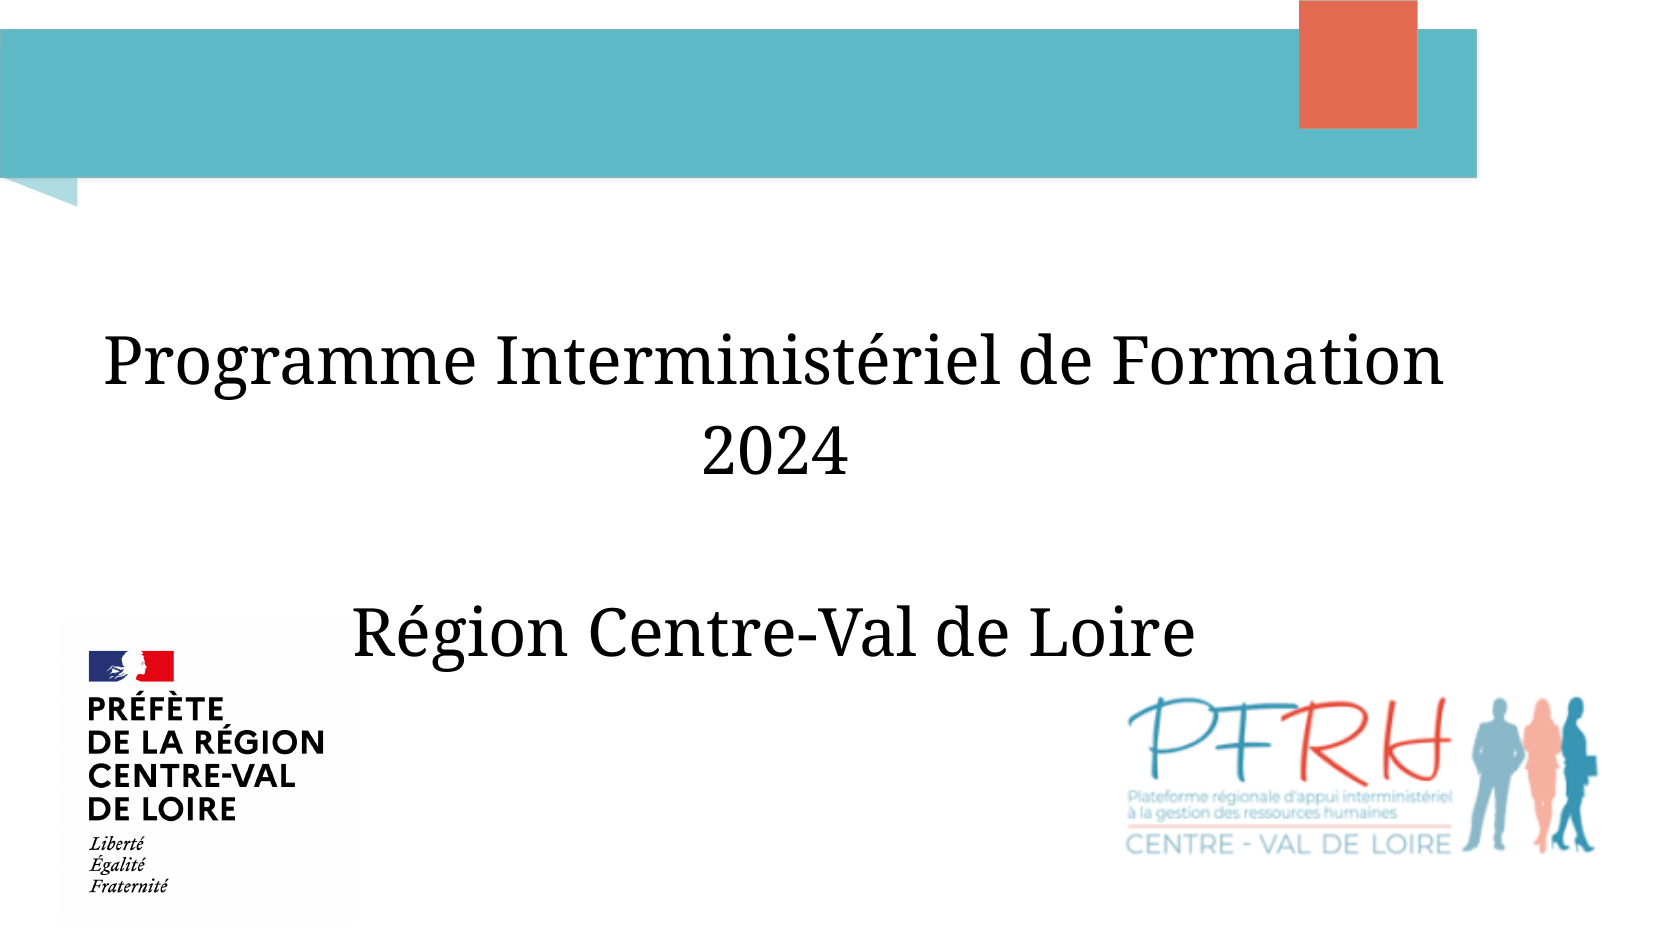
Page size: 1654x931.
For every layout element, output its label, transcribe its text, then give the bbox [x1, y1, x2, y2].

picture [1079, 623, 1097, 653]
picture [1071, 620, 1654, 931]
text_box Programme Interministériel de Formation 2024 Région Centre-Val de Loire [88, 305, 1536, 562]
picture [58, 620, 355, 923]
text_box [0, 0, 1477, 207]
picture [1171, 623, 1187, 635]
